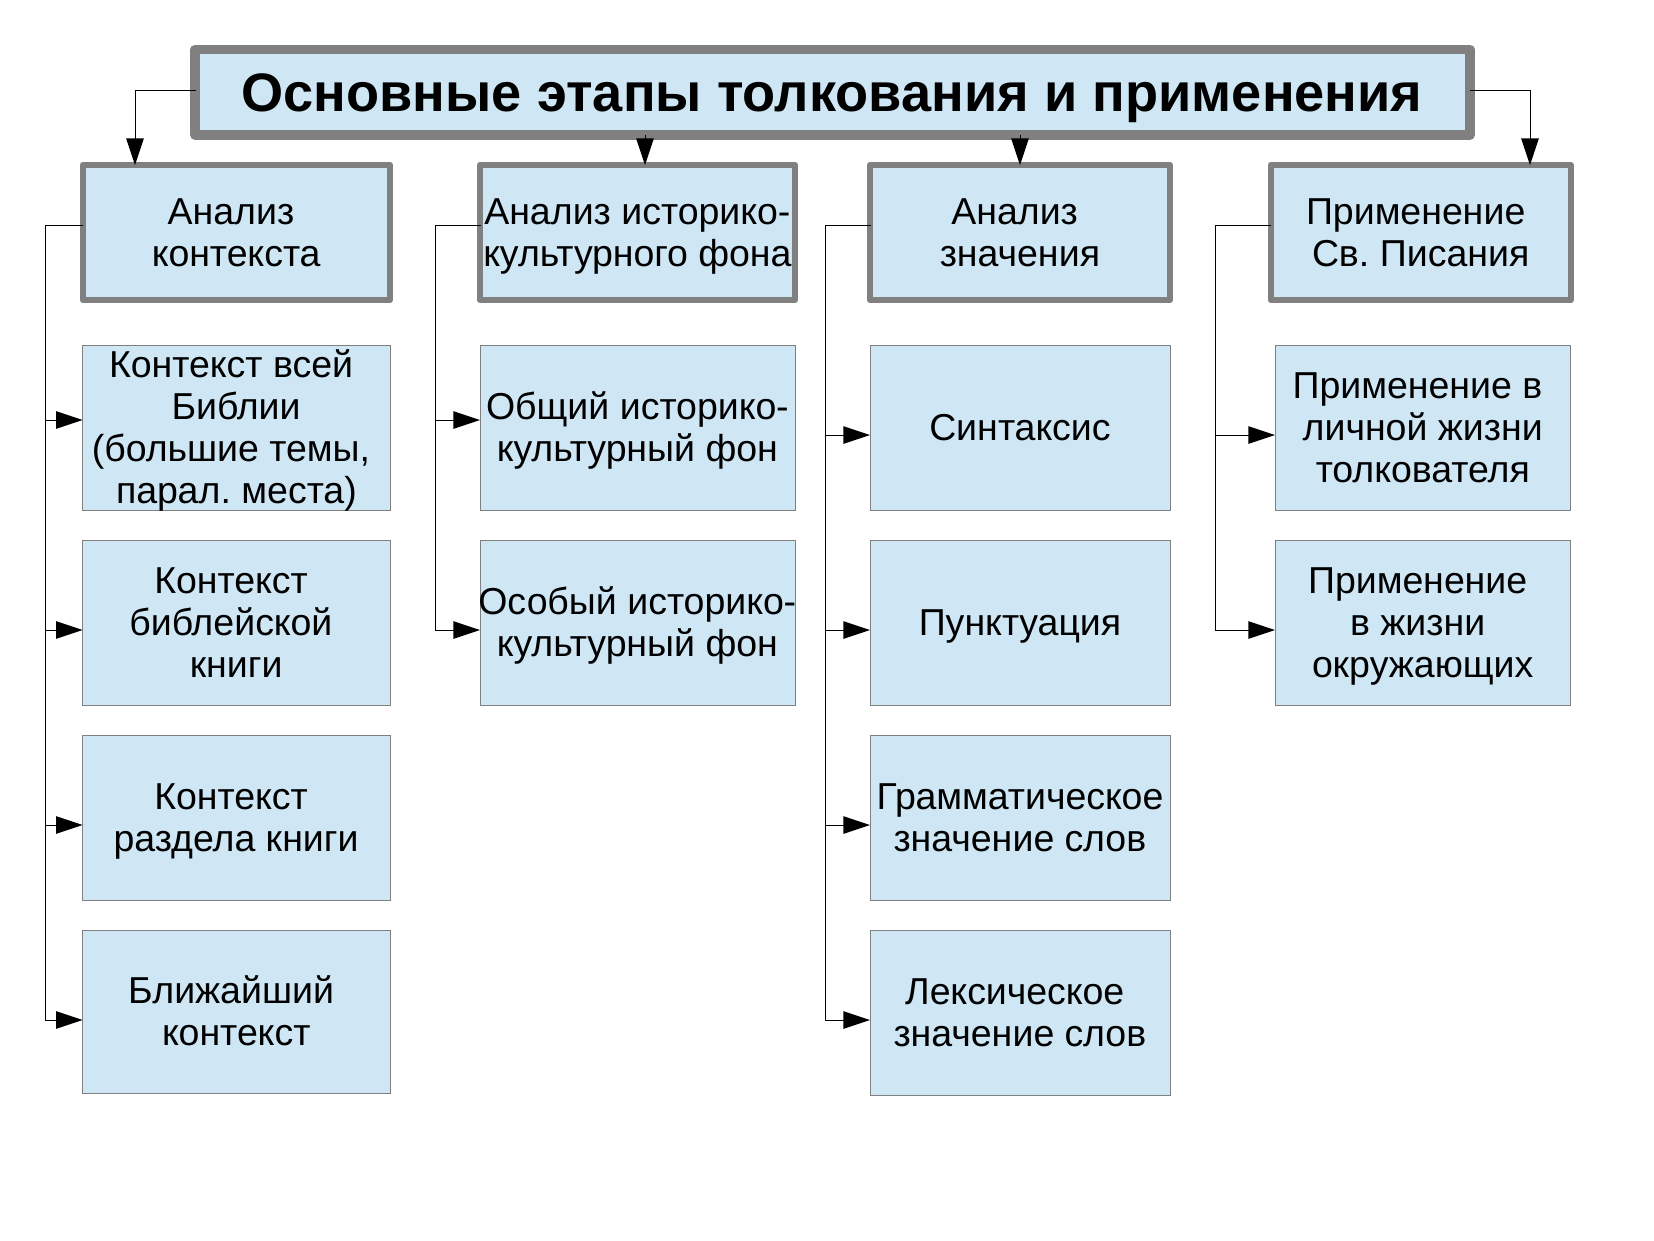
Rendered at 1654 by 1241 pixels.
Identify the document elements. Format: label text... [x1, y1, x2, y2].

text_box Синтаксис [870, 345, 1171, 511]
text_box Контекст библейской книги [82, 540, 391, 706]
text_box Основные этапы толкования и применения [195, 49, 1471, 136]
text_box Особый историко- культурный фон [480, 540, 796, 706]
text_box Применение Св. Писания [1270, 165, 1571, 301]
text_box Контекст всей Библии (большие темы, парал. места) [82, 345, 391, 511]
text_box Пунктуация [870, 540, 1171, 706]
text_box Анализ значения [870, 165, 1171, 301]
text_box Ближайший контекст [82, 930, 391, 1094]
text_box Лексическое значение слов [870, 930, 1171, 1096]
text_box Применение в личной жизни толкователя [1275, 345, 1571, 511]
text_box Анализ историко- культурного фона [480, 165, 796, 301]
text_box Анализ контекста [82, 165, 391, 301]
text_box Применение в жизни окружающих [1275, 540, 1571, 706]
text_box Грамматическое значение слов [870, 735, 1171, 901]
text_box Общий историко- культурный фон [480, 345, 796, 511]
text_box Контекст раздела книги [82, 735, 391, 901]
